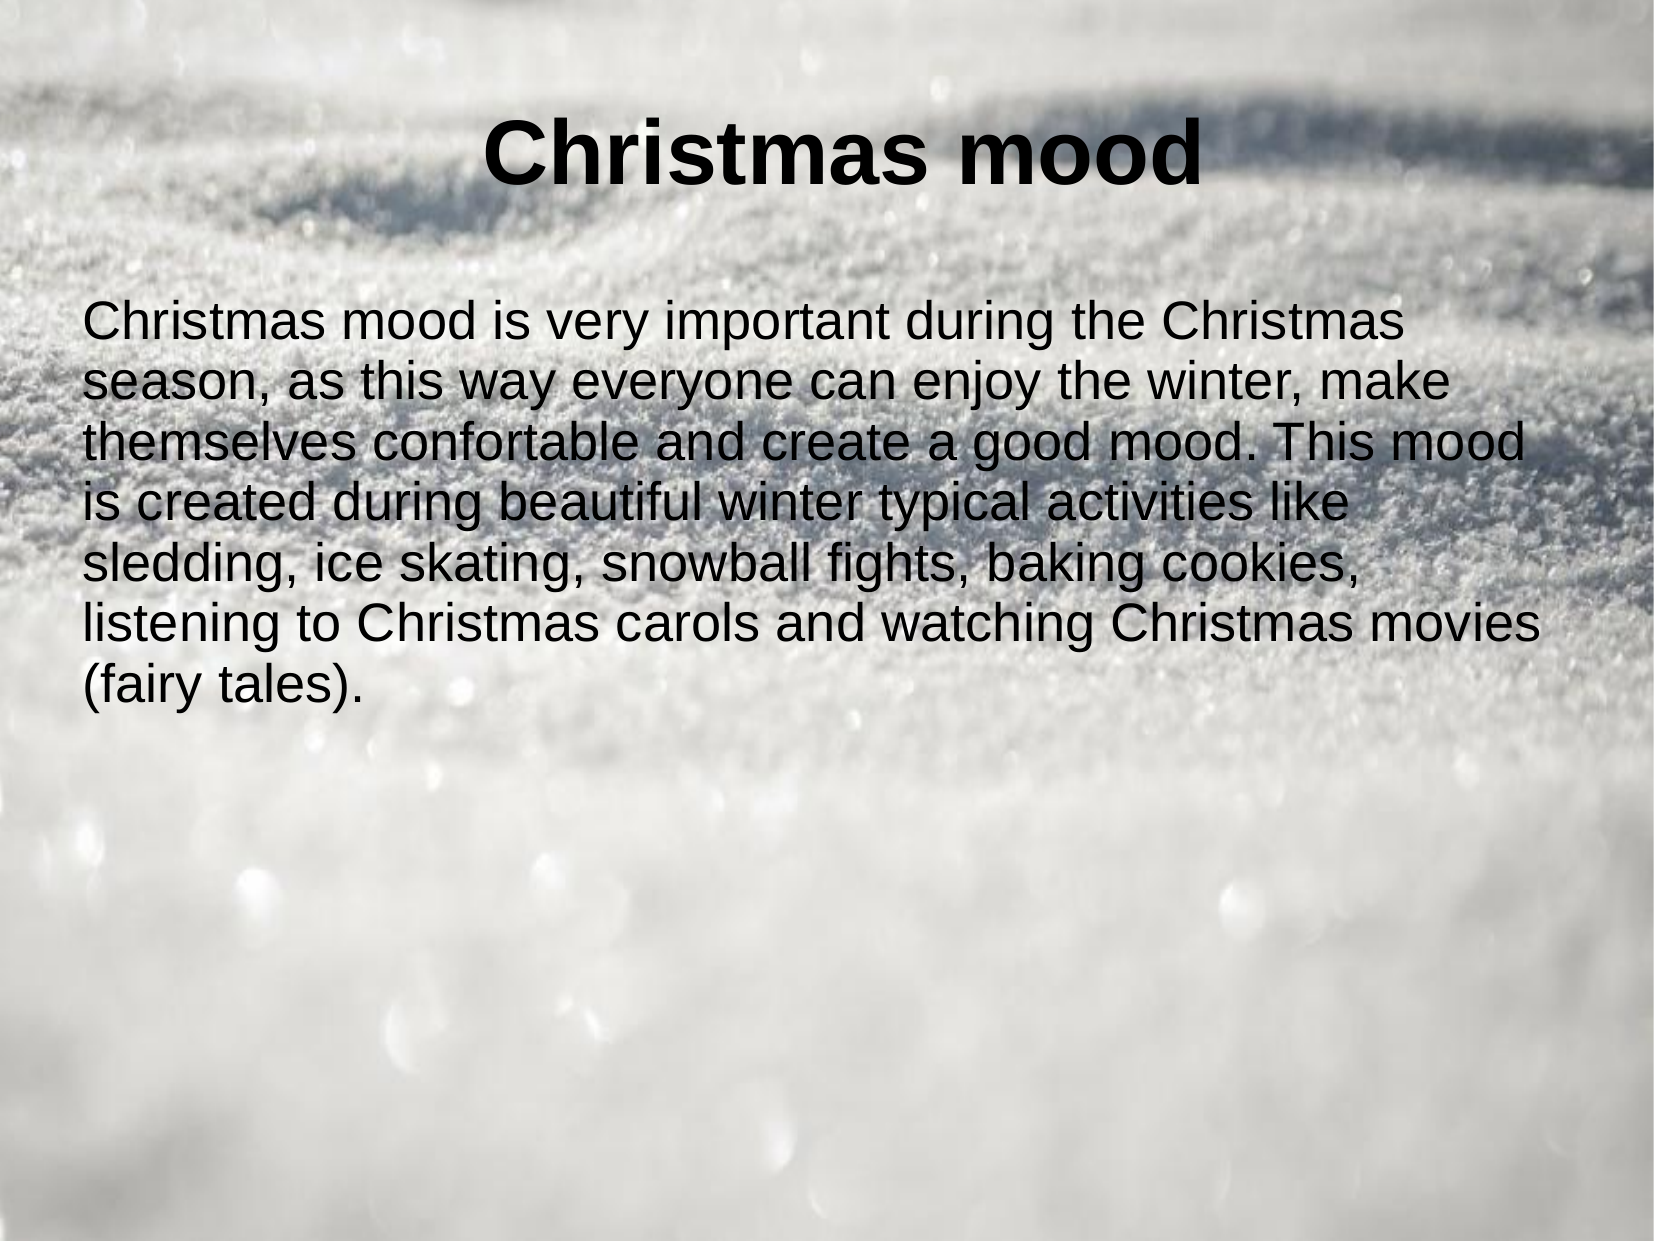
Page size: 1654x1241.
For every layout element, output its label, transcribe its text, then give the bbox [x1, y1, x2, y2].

picture [0, 0, 1654, 1241]
title Christmas mood [82, 49, 1571, 257]
list Christmas mood is very important during the Christmas season, as this way everyone can enjoy the winter, make themselves confortable and create a good mood. This mood is created during beautiful winter typical activities like sledding, ice skating, snowball fights, baking cookies, listening to Christmas carols and watching Christmas movies (fairy tales). [82, 290, 1571, 1109]
